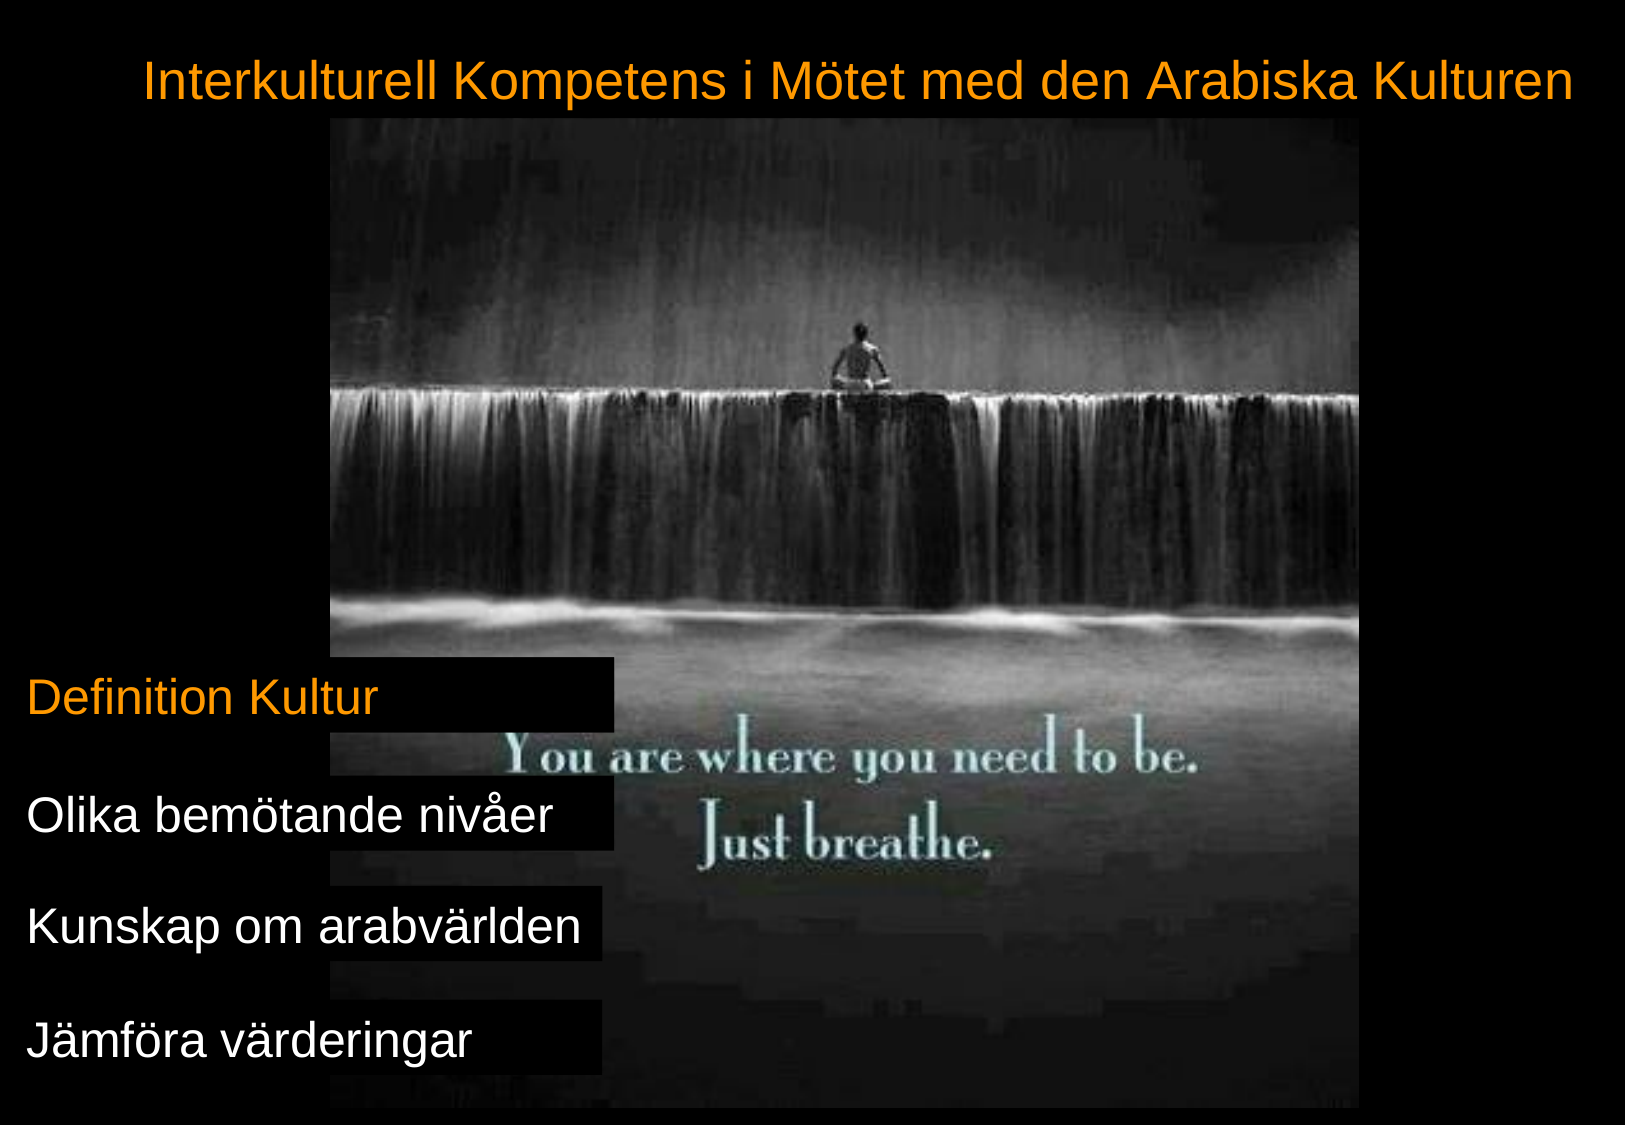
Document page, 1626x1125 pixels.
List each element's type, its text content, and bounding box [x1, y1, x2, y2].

picture [330, 119, 1359, 1108]
text_box Interkulturell Kompetens i Mötet med den Arabiska Kulturen [128, 37, 1607, 119]
text_box Definition Kultur [11, 657, 615, 733]
text_box Kunskap om arabvärlden [11, 885, 603, 962]
text_box Jämföra värderingar [11, 999, 603, 1075]
text_box Olika bemötande nivåer [11, 775, 615, 851]
